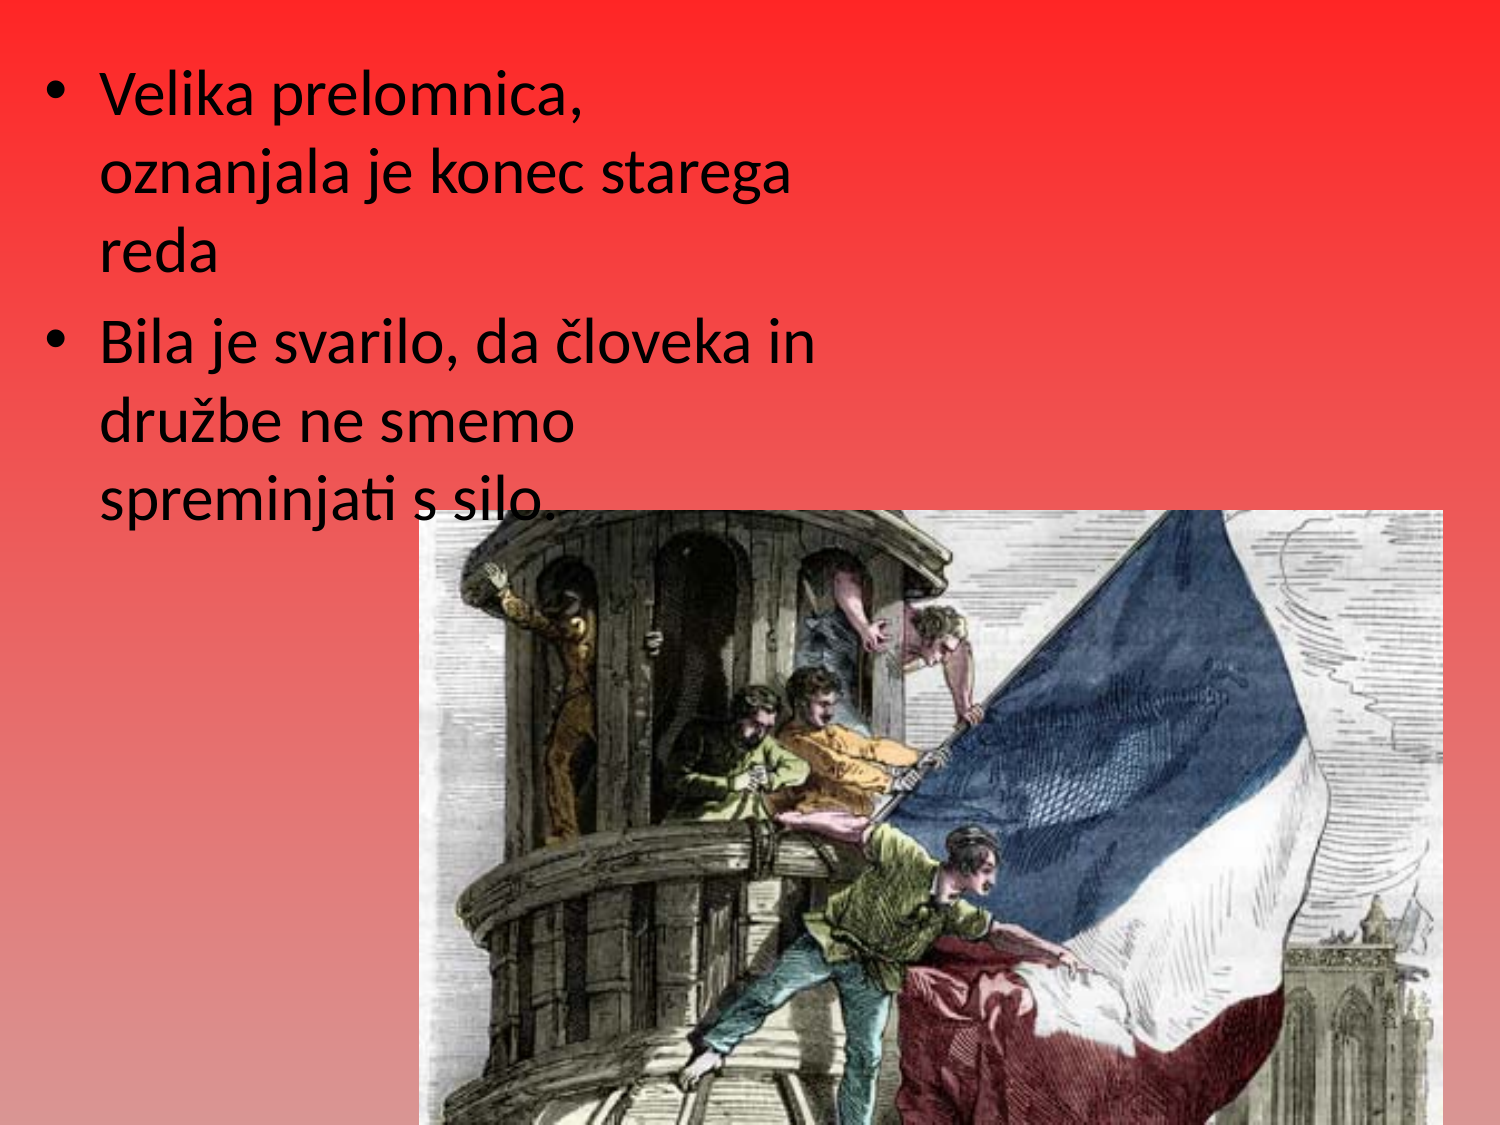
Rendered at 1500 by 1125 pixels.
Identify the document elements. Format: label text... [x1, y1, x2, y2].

picture [419, 510, 1443, 1125]
list Velika prelomnica, oznanjala je konec starega reda Bila je svarilo, da človeka in družbe ne smemo spreminjati s silo. [29, 42, 847, 544]
